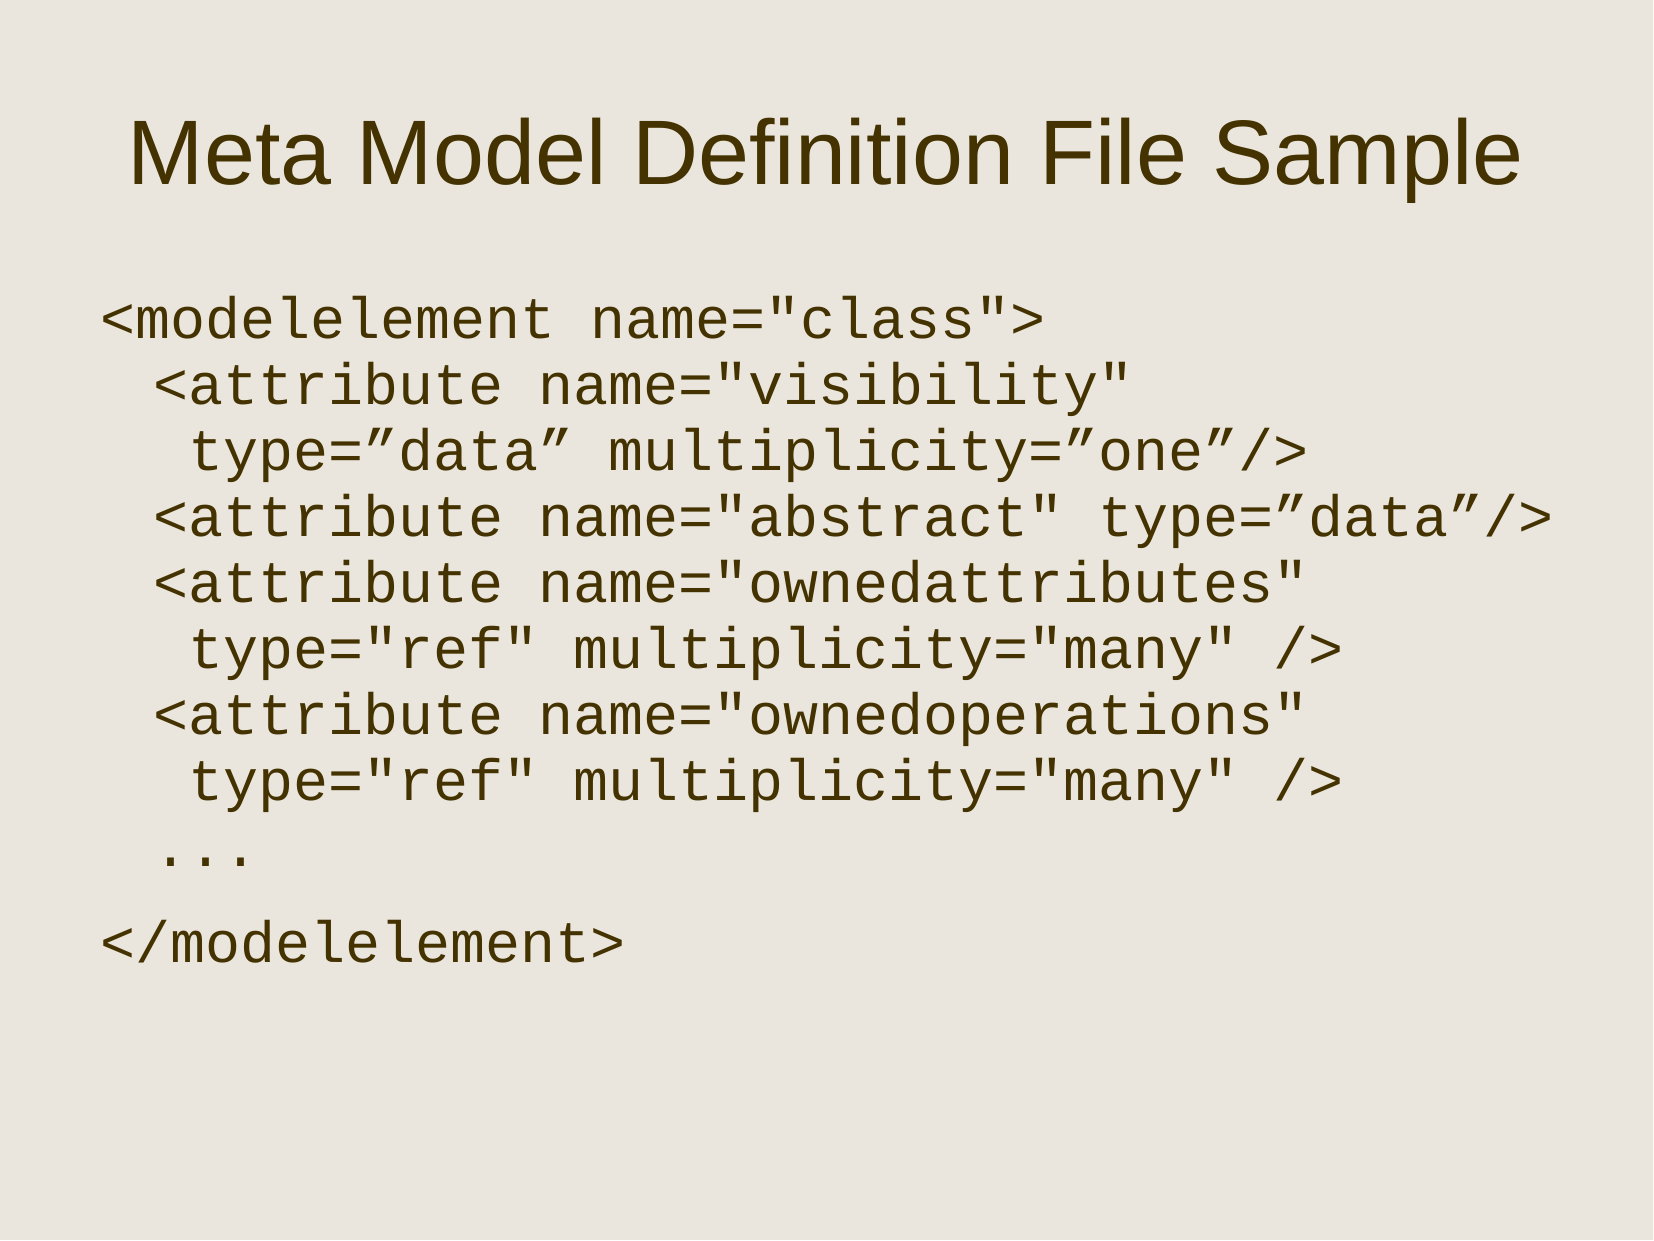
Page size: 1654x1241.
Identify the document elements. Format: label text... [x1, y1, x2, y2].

title Meta Model Definition File Sample [82, 49, 1571, 257]
list <modelelement name="class"> <attribute name="visibility" type=”data” multiplicity=”one”/> <attribute name="abstract" type=”data”/> <attribute name="ownedattributes" type="ref" multiplicity="many" /> <attribute name="ownedoperations" type="ref" multiplicity="many" /> ... </modelelement> [82, 290, 1571, 1109]
